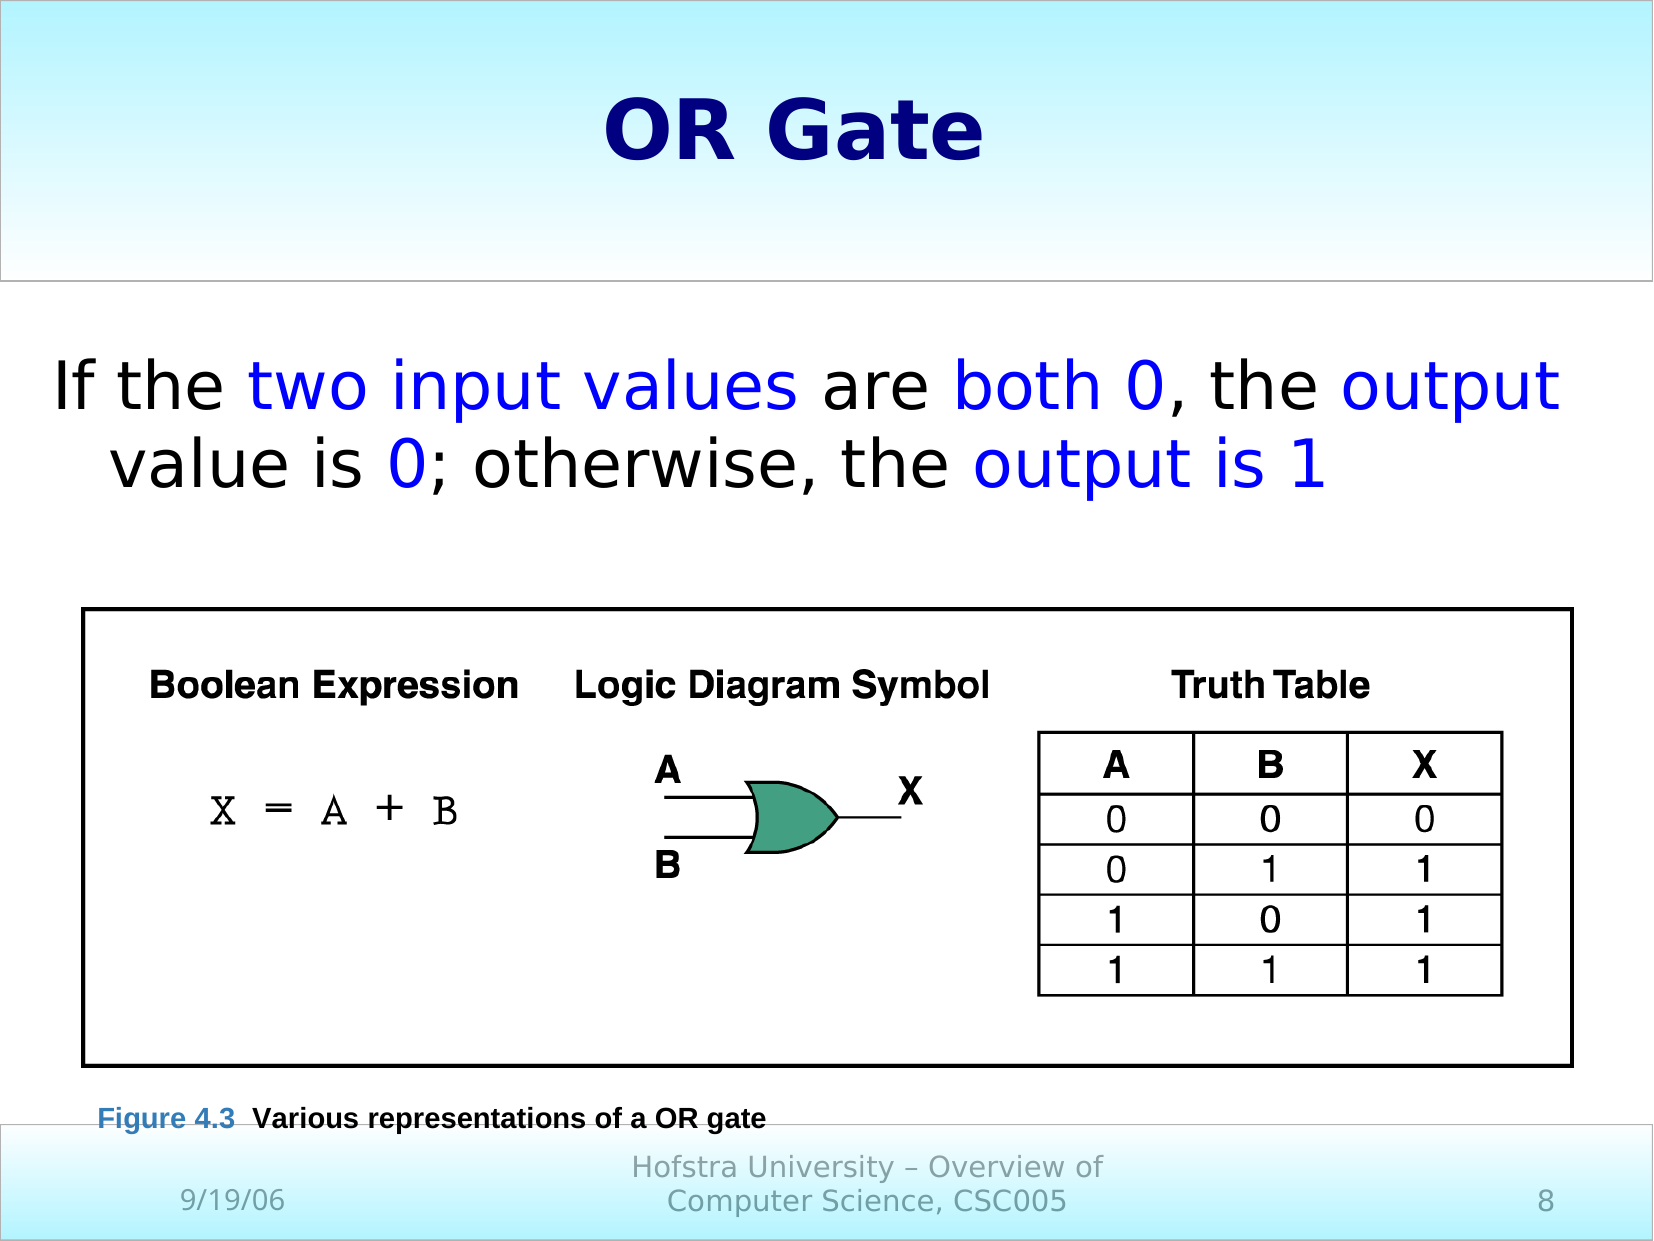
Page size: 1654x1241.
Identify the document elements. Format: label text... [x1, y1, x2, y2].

title OR Gate [112, 27, 1477, 235]
text_box Figure 4.3 Various representations of a OR gate [82, 1094, 783, 1144]
list If the two input values are both 0, the output value is 0; otherwise, the output is 1 [37, 339, 1585, 627]
picture [62, 588, 1592, 1086]
